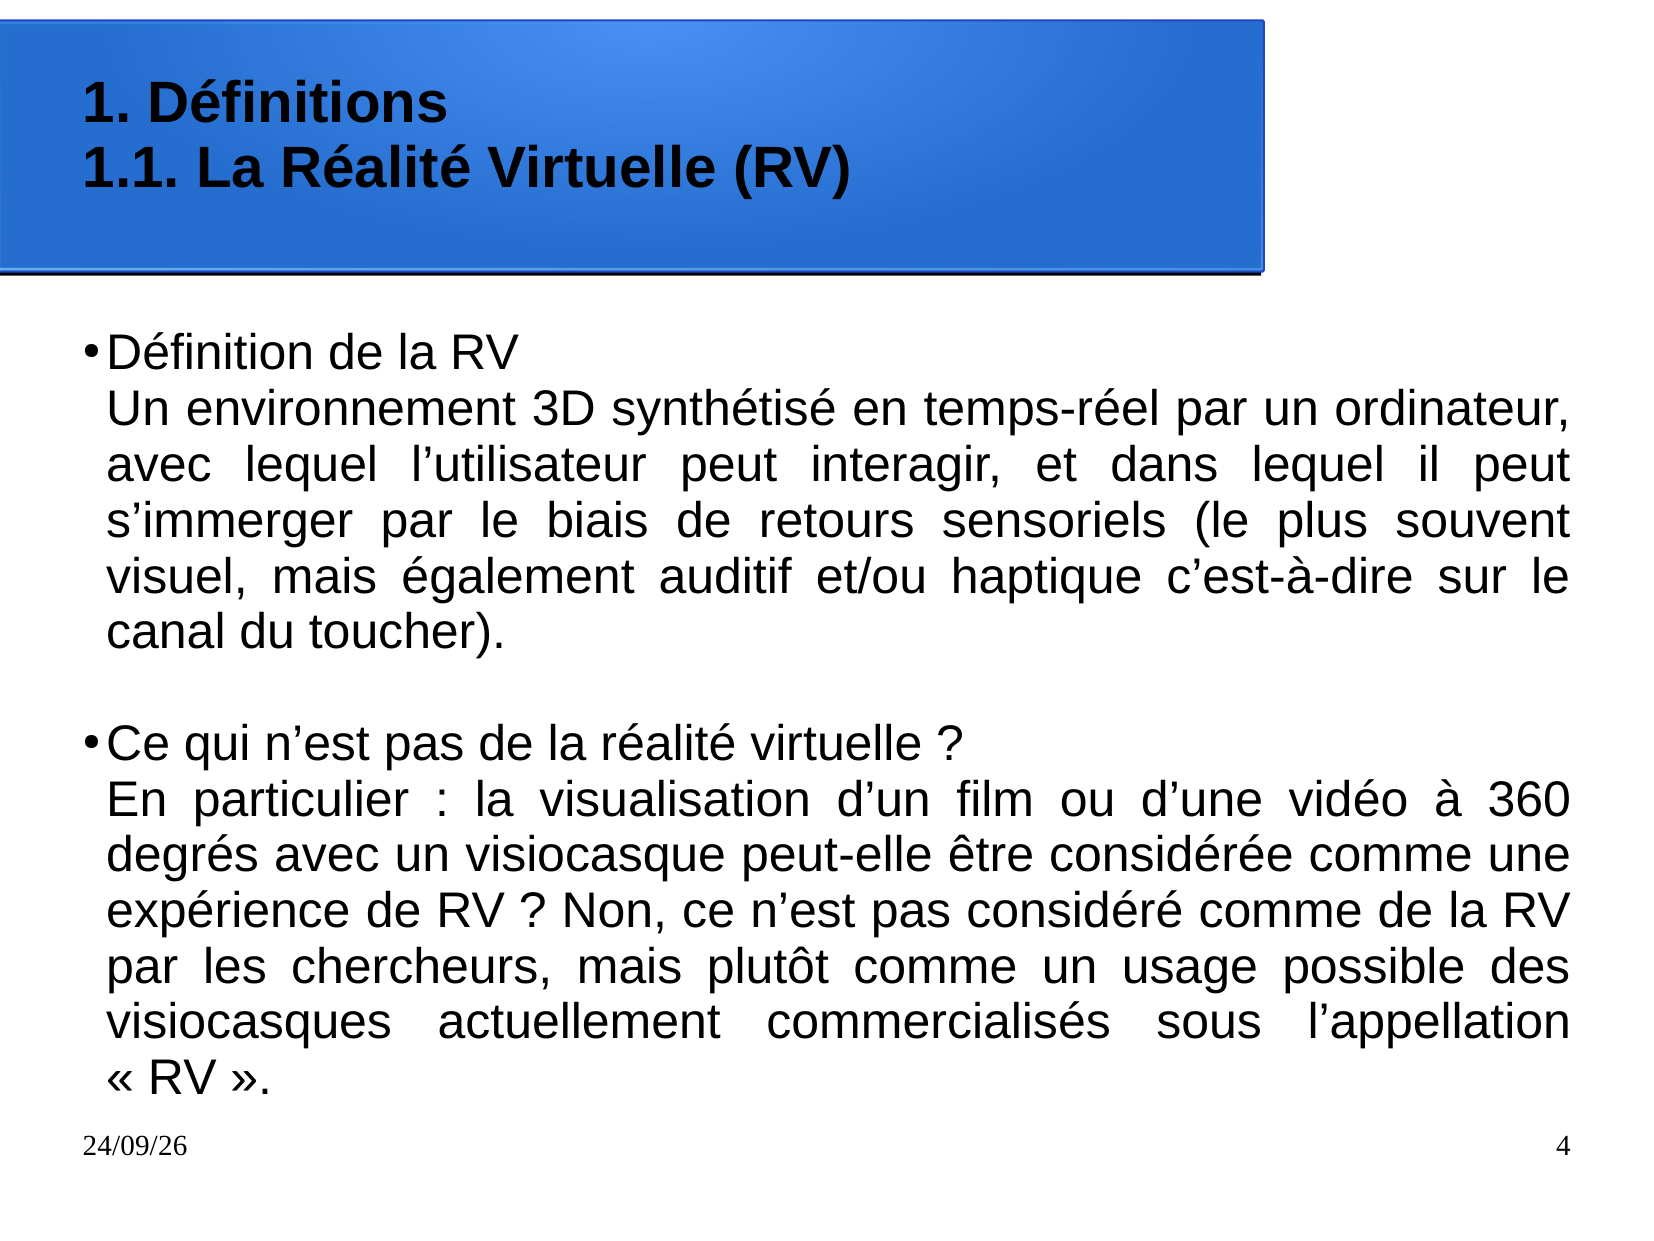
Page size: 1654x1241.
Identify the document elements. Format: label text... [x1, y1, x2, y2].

title 1. Définitions 1.1. La Réalité Virtuelle (RV) [82, 69, 1264, 238]
subtitle Définition de la RV Un environnement 3D synthétisé en temps-réel par un ordinateur, avec lequel l’utilisateur peut interagir, et dans lequel il peut s’immerger par le biais de retours sensoriels (le plus souvent visuel, mais également auditif et/ou haptique c’est-à-dire sur le canal du toucher). Ce qui n’est pas de la réalité virtuelle ? En particulier : la visualisation d’un film ou d’une vidéo à 360 degrés avec un visiocasque peut-elle être considérée comme une expérience de RV ? Non, ce n’est pas considéré comme de la RV par les chercheurs, mais plutôt comme un usage possible des visiocasques actuellement commercialisés sous l’appellation « RV ». [82, 324, 1571, 1241]
